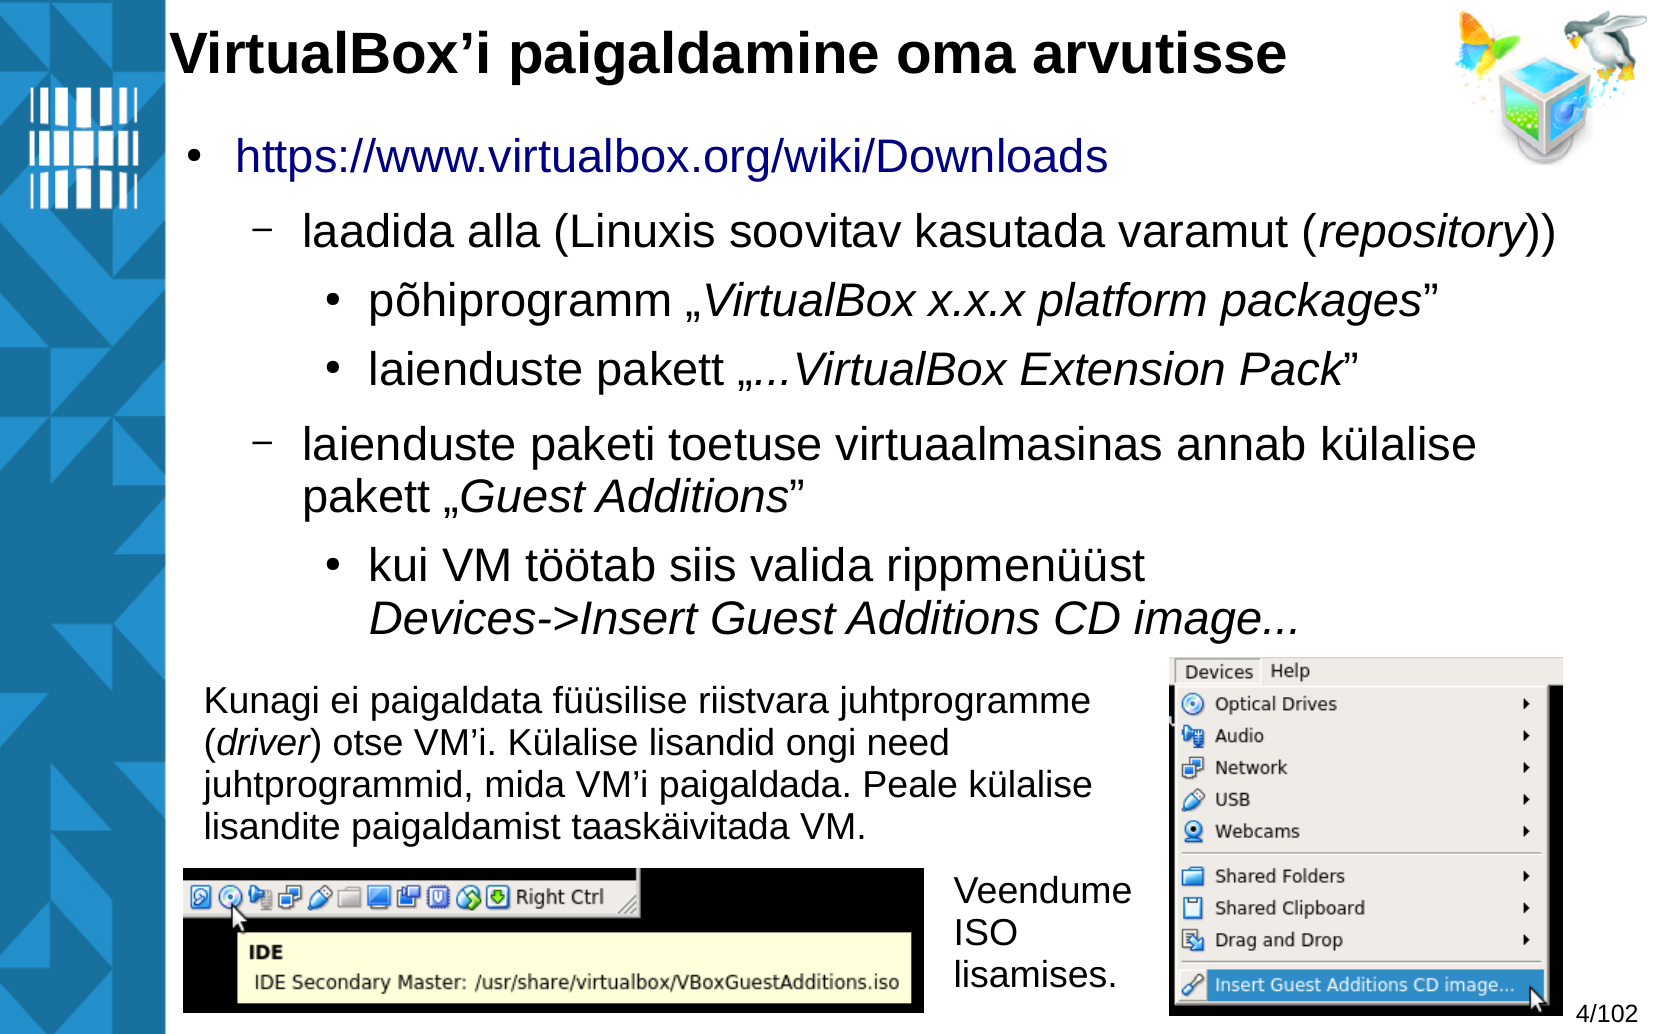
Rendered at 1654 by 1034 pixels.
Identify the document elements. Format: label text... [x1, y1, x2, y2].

list https://www.virtualbox.org/wiki/Downloads laadida alla (Linuxis soovitav kasutada varamut (repository)) põhiprogramm „VirtualBox x.x.x platform packages” laienduste pakett „...VirtualBox Extension Pack” laienduste paketi toetuse virtuaalmasinas annab külalise pakett „Guest Additions” kui VM töötab siis valida rippmenüüst Devices->Insert Guest Additions CD image... [169, 129, 1607, 650]
picture [1452, 7, 1653, 166]
title VirtualBox’i paigaldamine oma arvutisse [169, 11, 1571, 95]
text_box Kunagi ei paigaldata füüsilise riistvara juhtprogramme (driver) otse VM’i. Külalise lisandid ongi need juhtprogrammid, mida VM’i paigaldada. Peale külalise lisandite paigaldamist taaskäivitada VM. [188, 672, 1134, 856]
picture [1169, 657, 1563, 1016]
picture [183, 868, 924, 1013]
text_box Veendume ISO lisamises. [938, 862, 1164, 1004]
